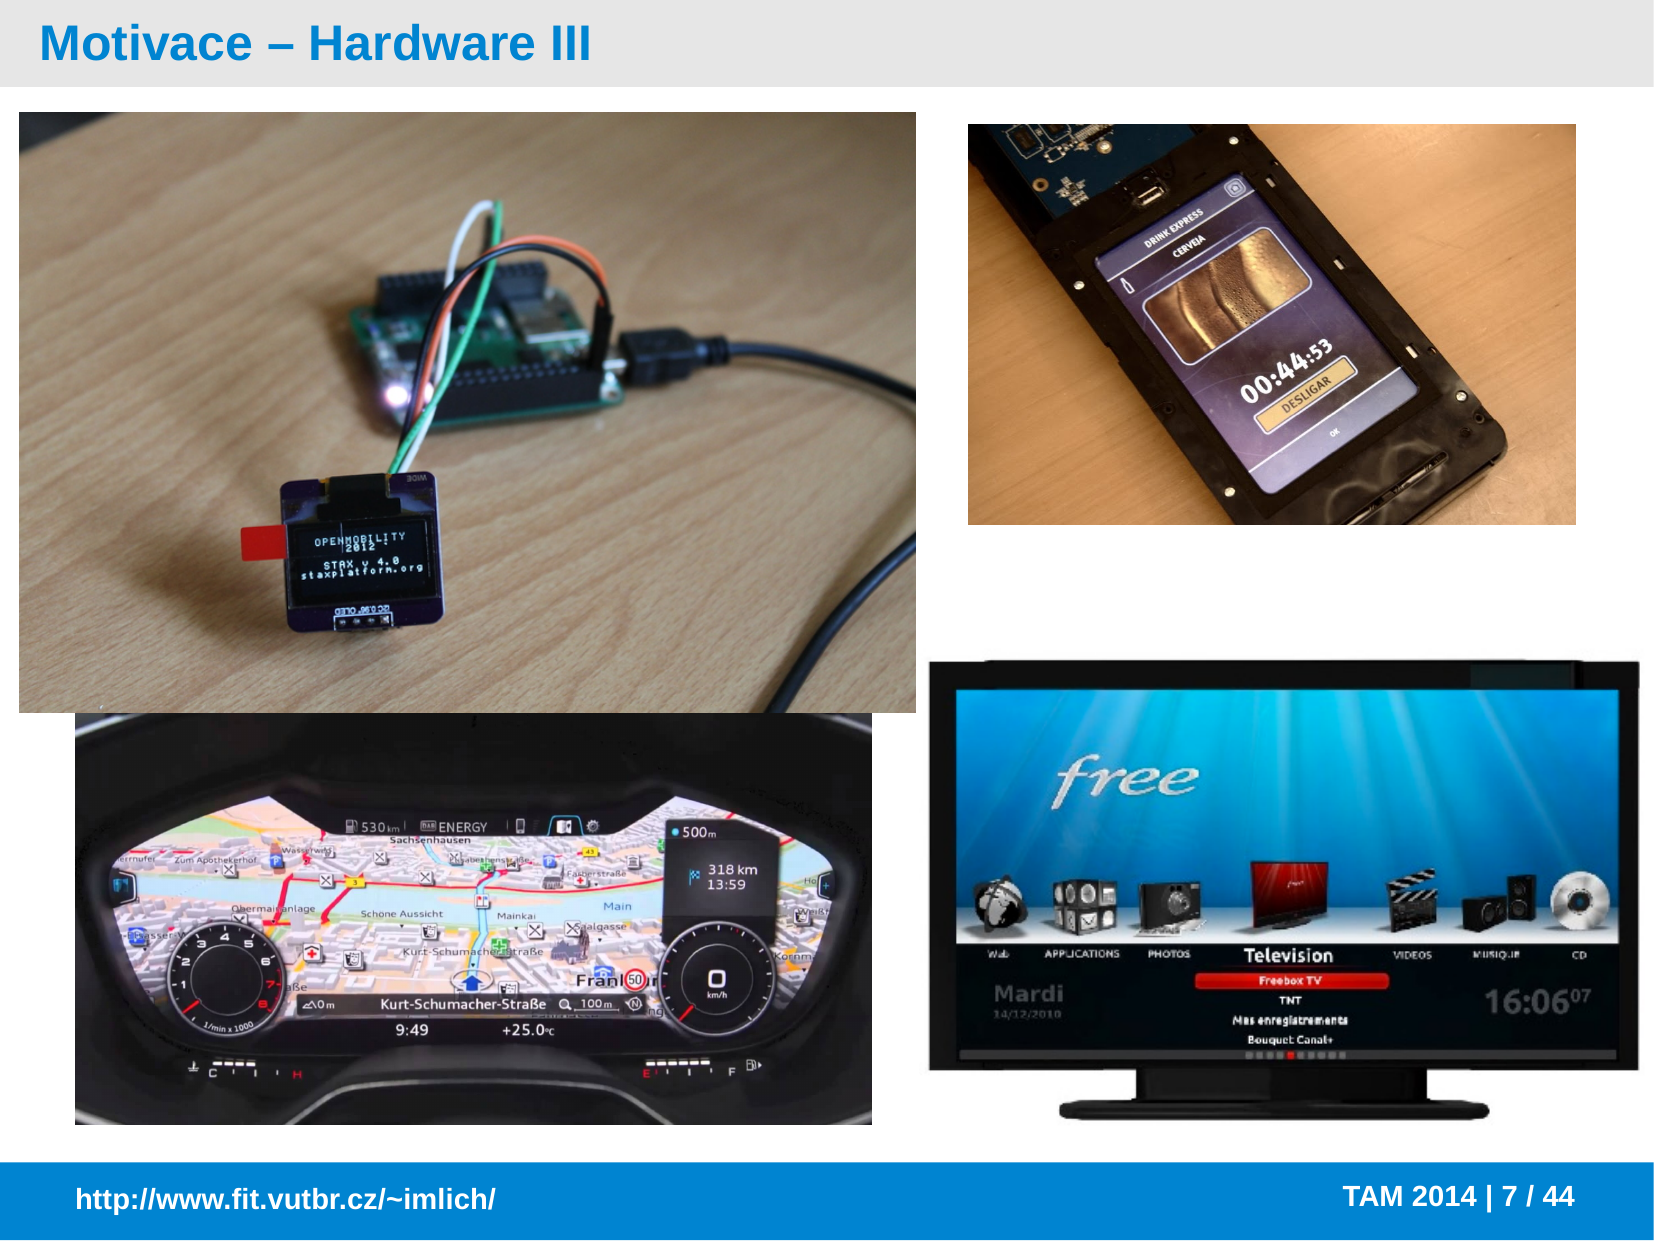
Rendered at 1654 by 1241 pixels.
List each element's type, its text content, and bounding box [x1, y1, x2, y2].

picture [19, 112, 916, 1126]
title Motivace – Hardware III [39, 5, 1615, 81]
picture [968, 124, 1576, 526]
picture [919, 637, 1654, 1141]
